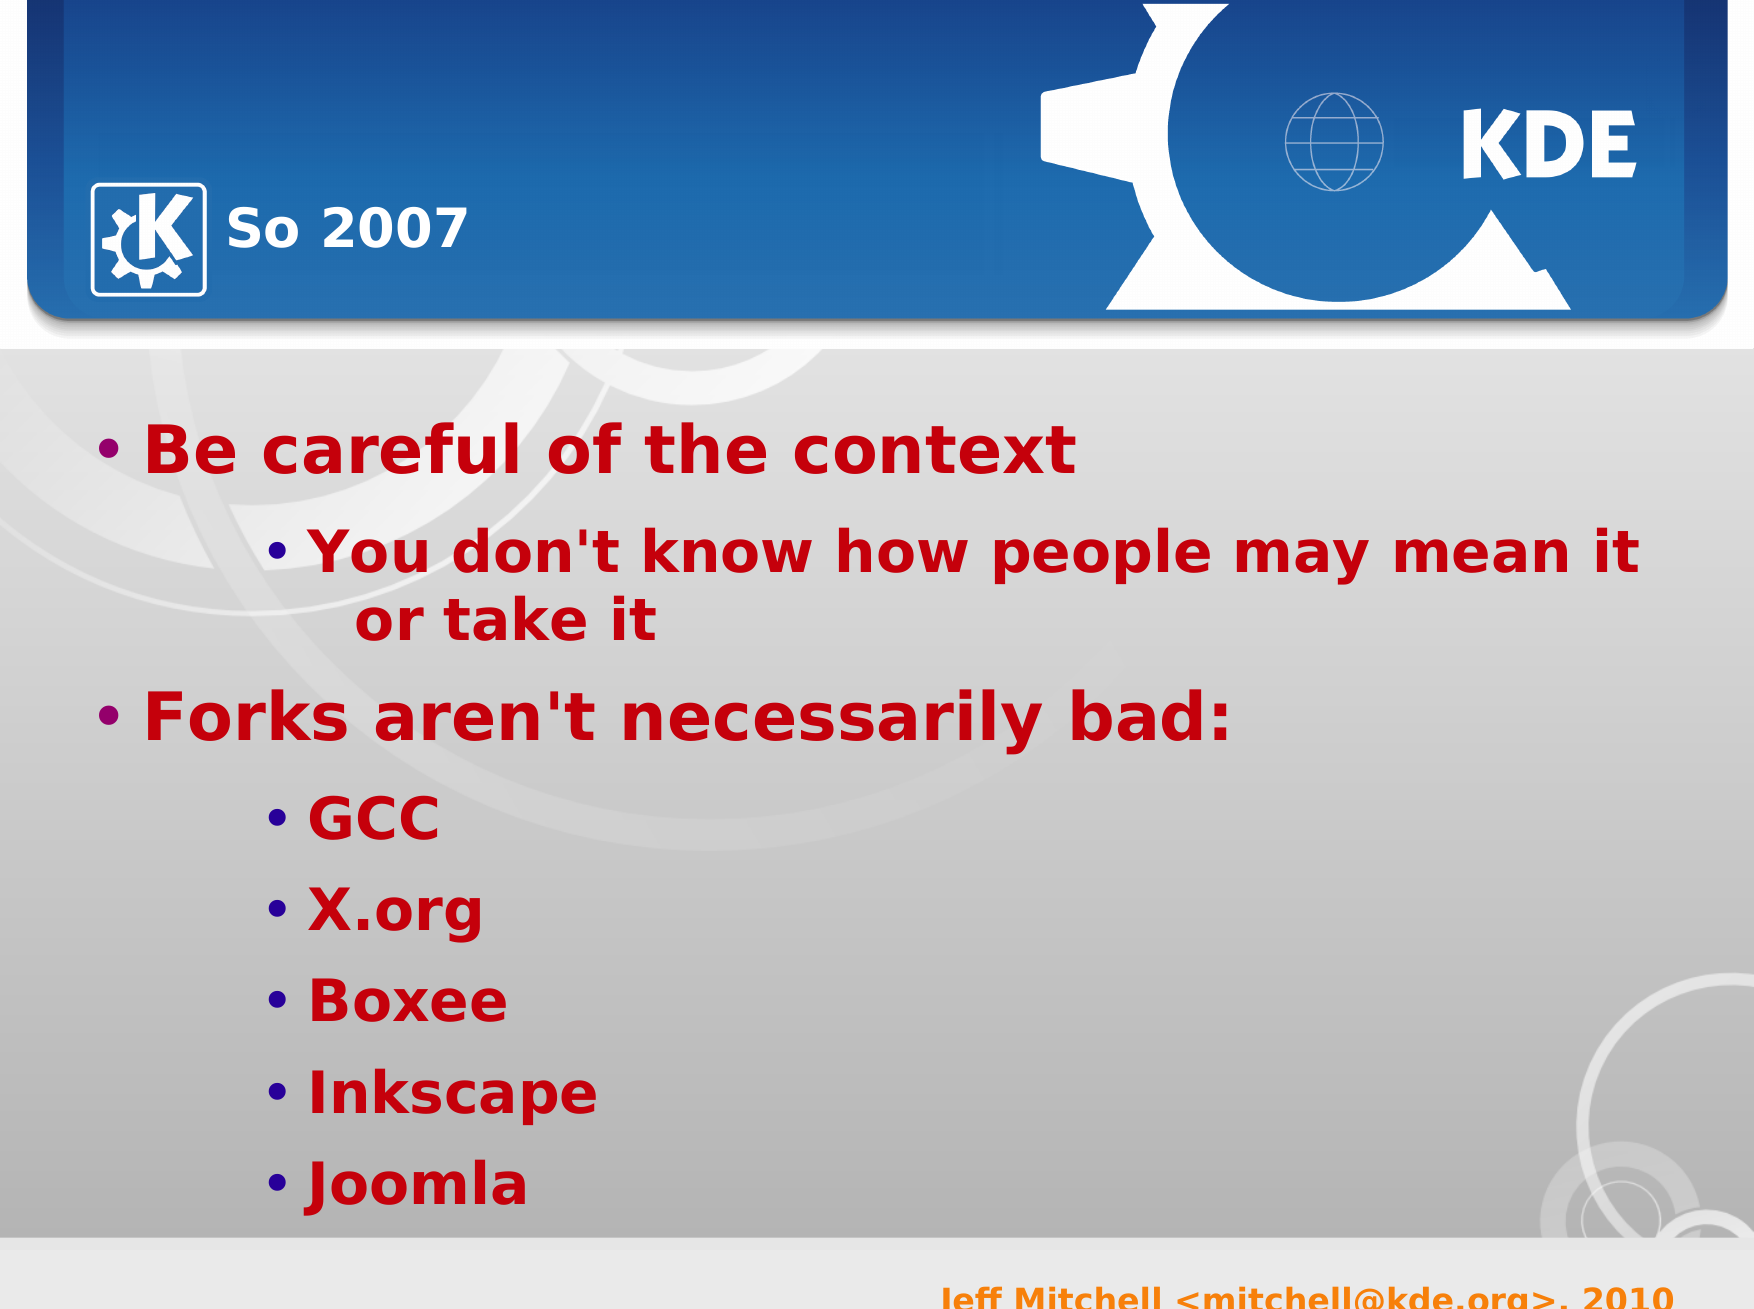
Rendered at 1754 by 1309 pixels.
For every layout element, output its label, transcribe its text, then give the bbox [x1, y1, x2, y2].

picture [0, 0, 1754, 1237]
list Be careful of the context You don't know how people may mean it or take it Forks aren't necessarily bad: GCC X.org Boxee Inkscape Joomla [71, 411, 1651, 1219]
title So 2007 [225, 194, 1126, 264]
